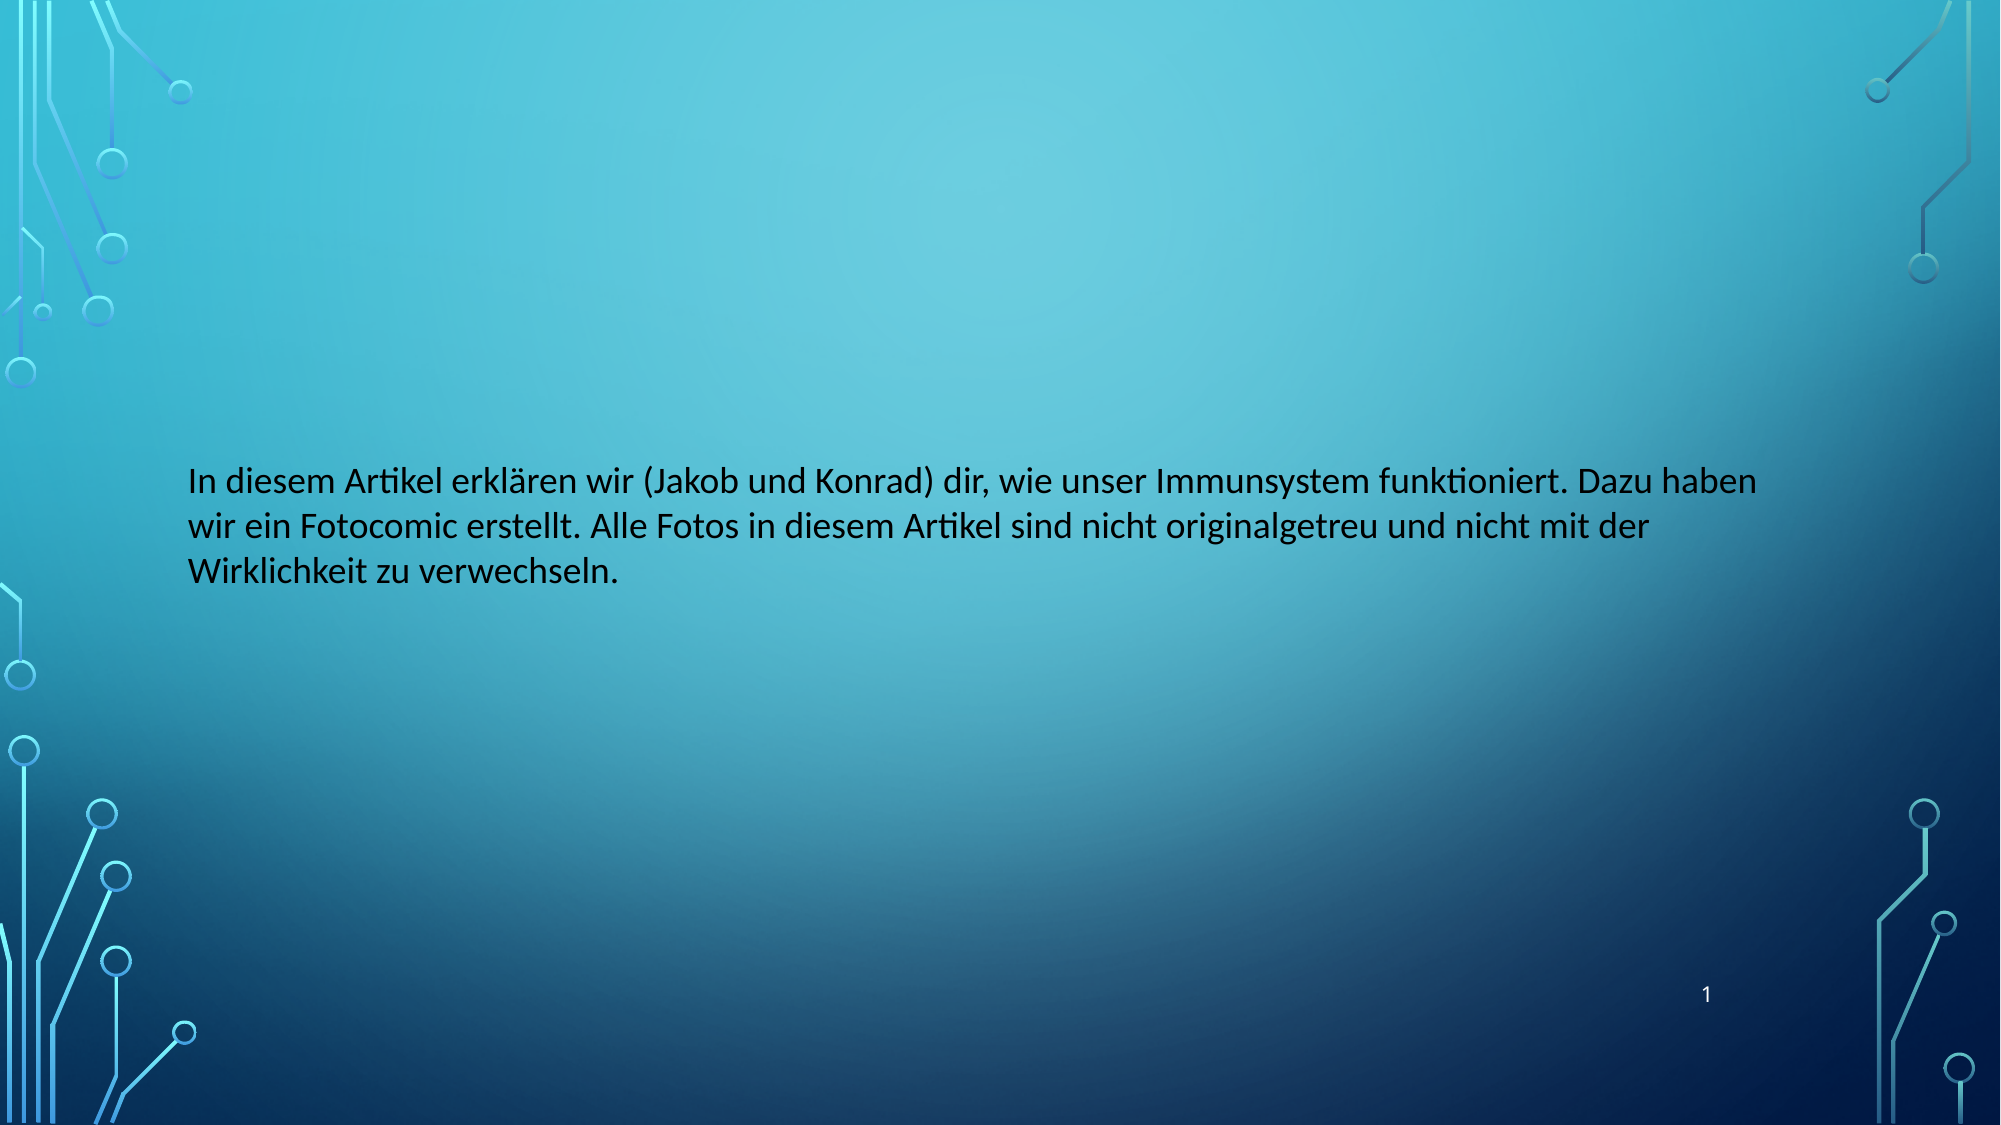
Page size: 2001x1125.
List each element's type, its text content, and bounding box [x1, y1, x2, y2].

text_box In diesem Artikel erklären wir (Jakob und Konrad) dir, wie unser Immunsystem funktioniert. Dazu haben wir ein Fotocomic erstellt. Alle Fotos in diesem Artikel sind nicht originalgetreu und nicht mit der Wirklichkeit zu verwechseln. [172, 448, 1793, 601]
text_box [1685, 965, 1813, 1025]
